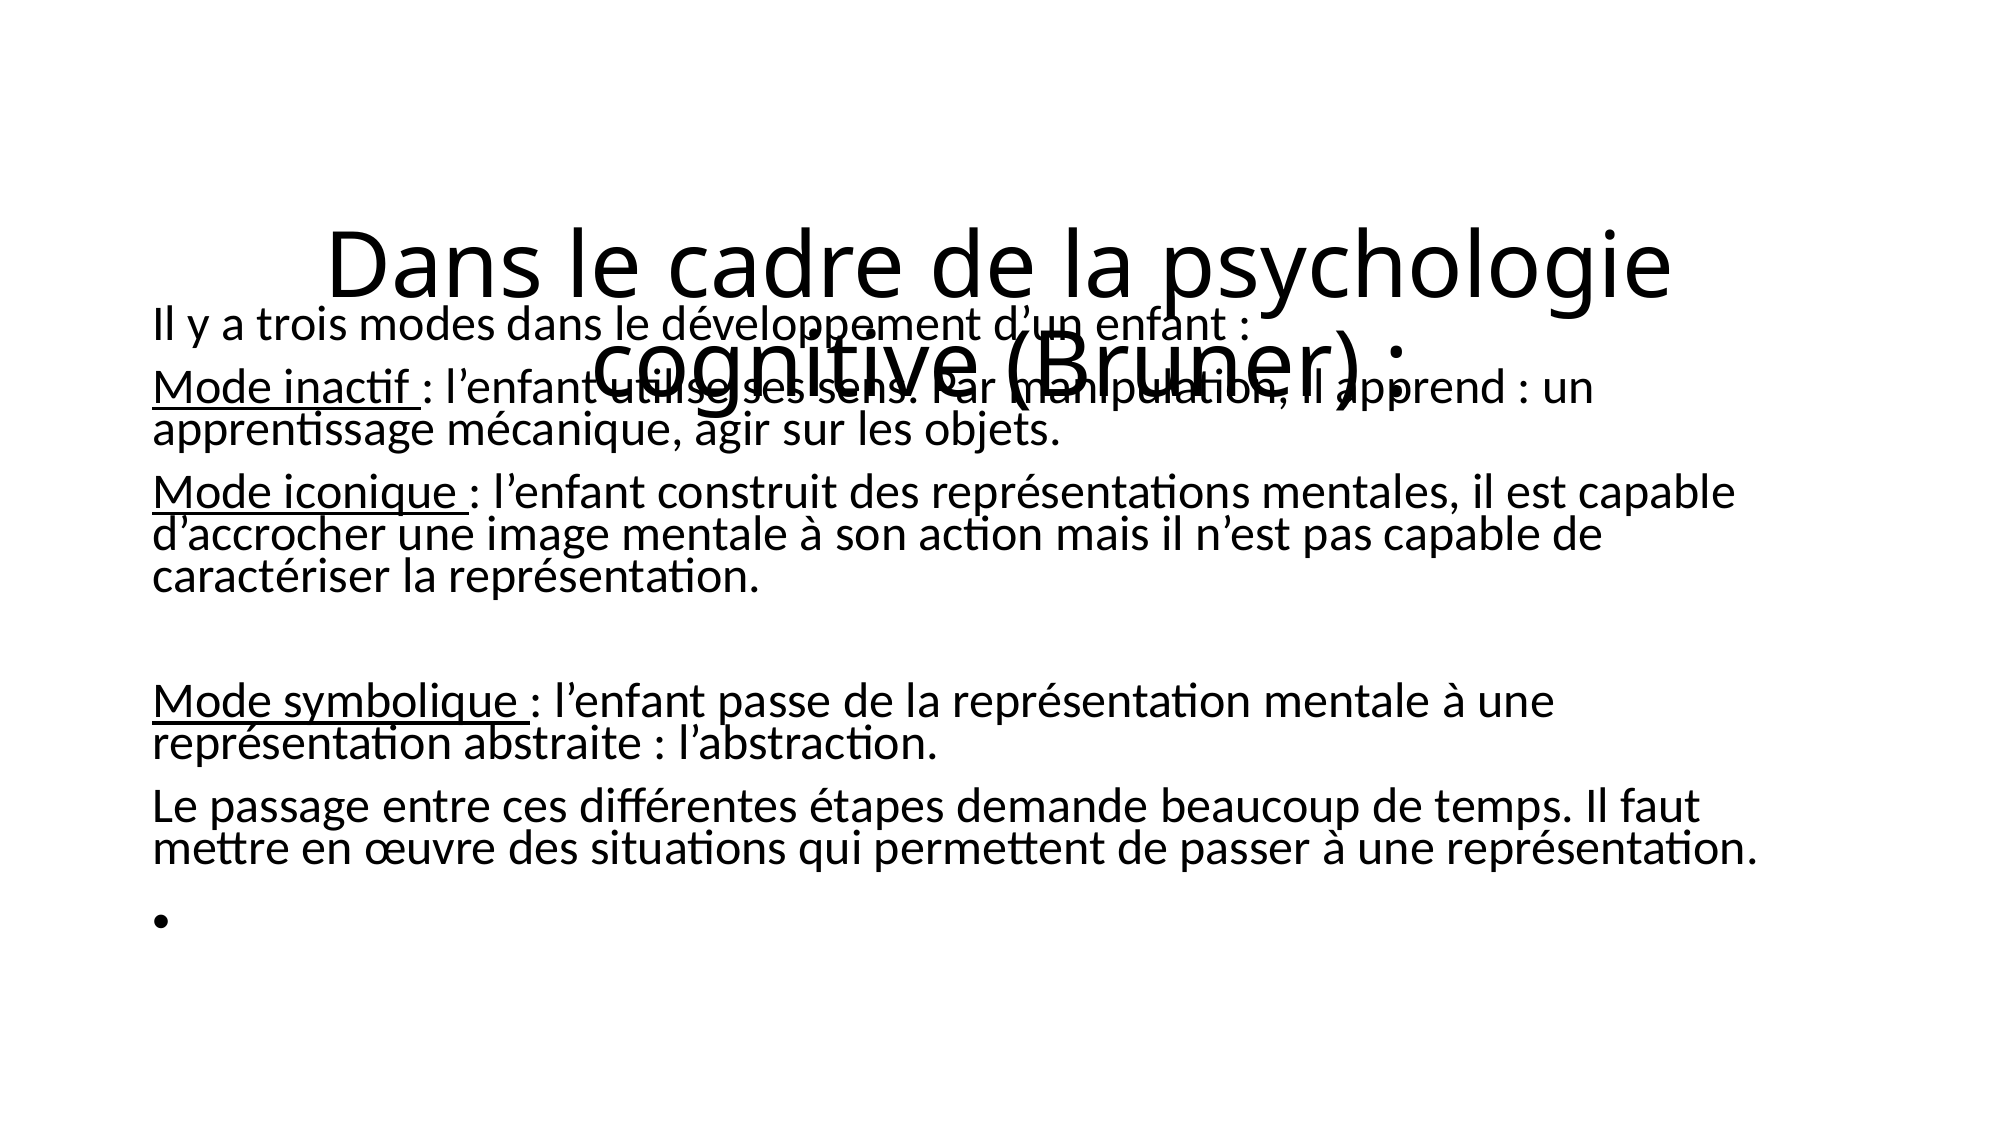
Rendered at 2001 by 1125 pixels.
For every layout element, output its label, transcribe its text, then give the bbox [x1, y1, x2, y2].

list Il y a trois modes dans le développement d’un enfant : Mode inactif : l’enfant utilise ses sens. Par manipulation, il apprend : un apprentissage mécanique, agir sur les objets. Mode iconique : l’enfant construit des représentations mentales, il est capable d’accrocher une image mentale à son action mais il n’est pas capable de caractériser la représentation. Mode symbolique : l’enfant passe de la représentation mentale à une représentation abstraite : l’abstraction. Le passage entre ces différentes étapes demande beaucoup de temps. Il faut mettre en œuvre des situations qui permettent de passer à une représentation. [137, 299, 1863, 1014]
title Dans le cadre de la psychologie cognitive (Bruner) : [137, 111, 1863, 278]
